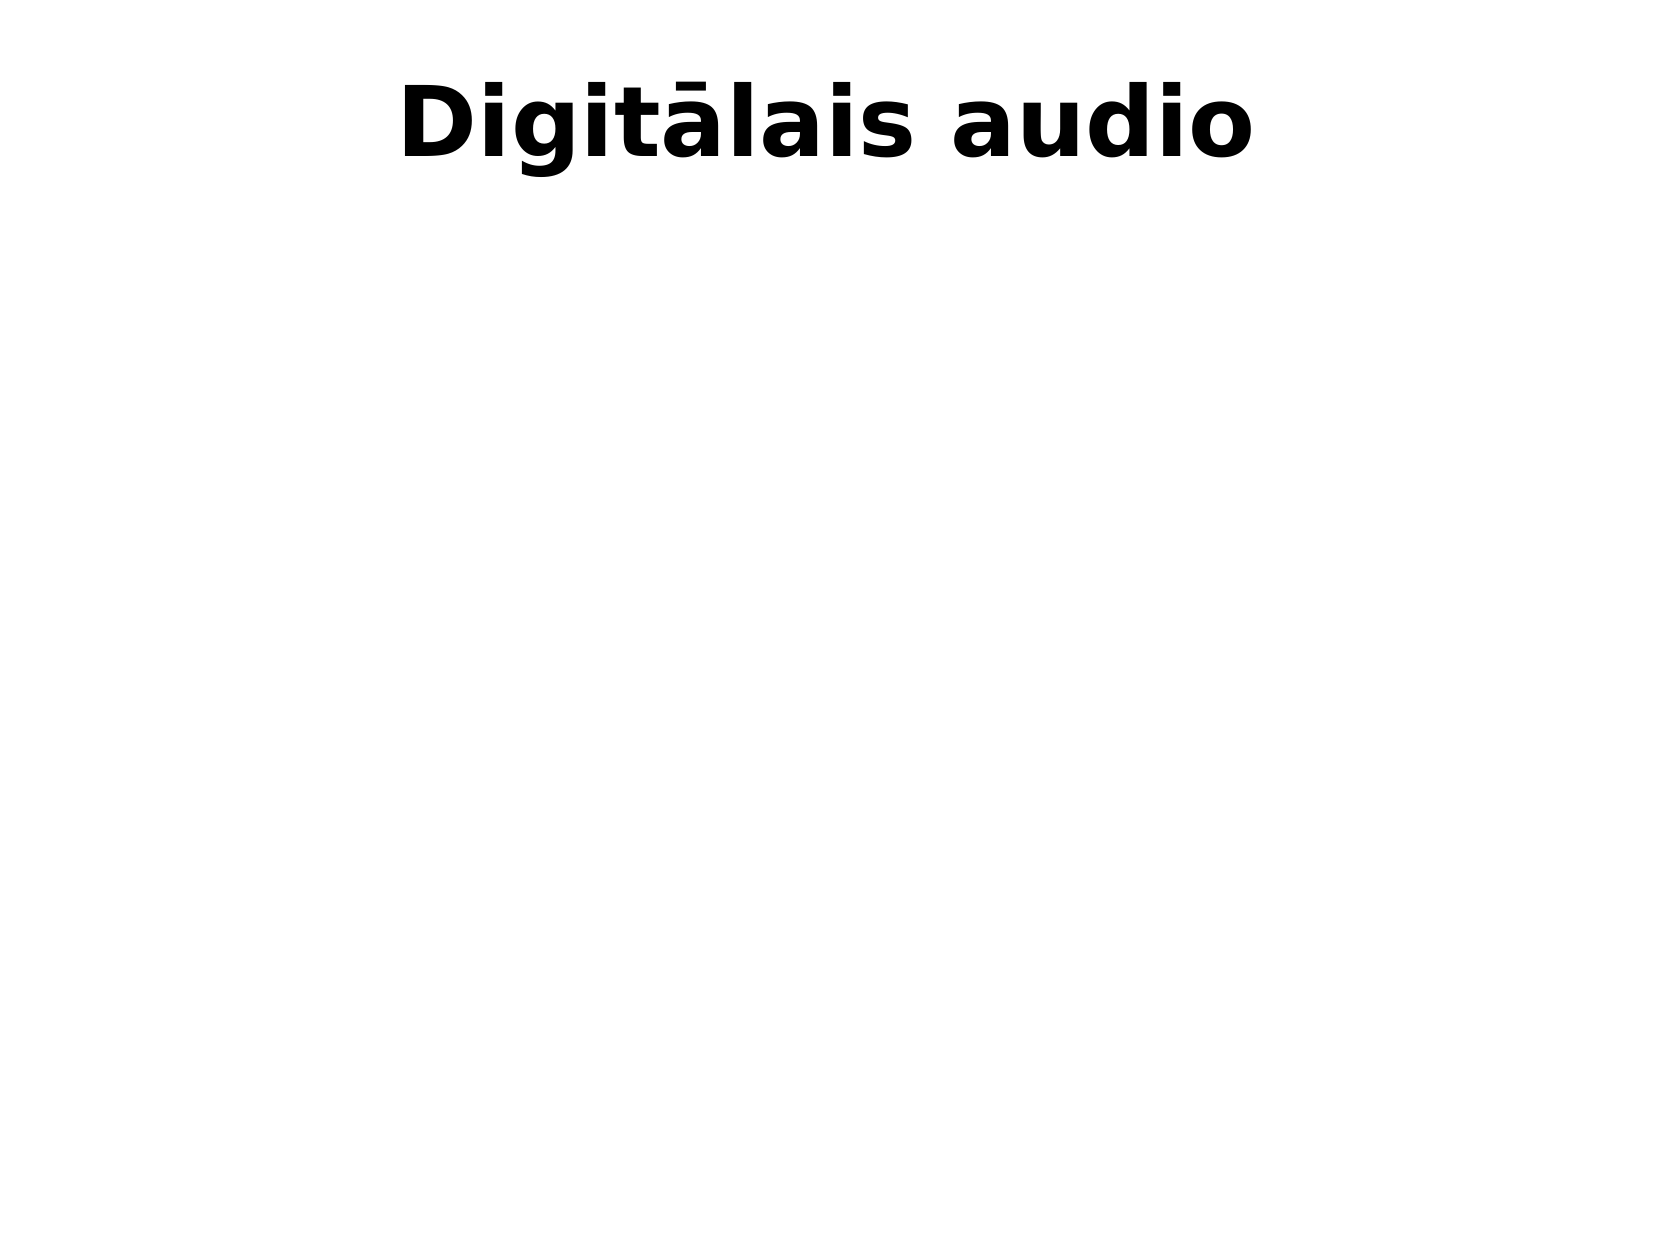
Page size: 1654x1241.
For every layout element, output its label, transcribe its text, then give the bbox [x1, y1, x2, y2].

title Digitālais audio [82, 49, 1571, 196]
